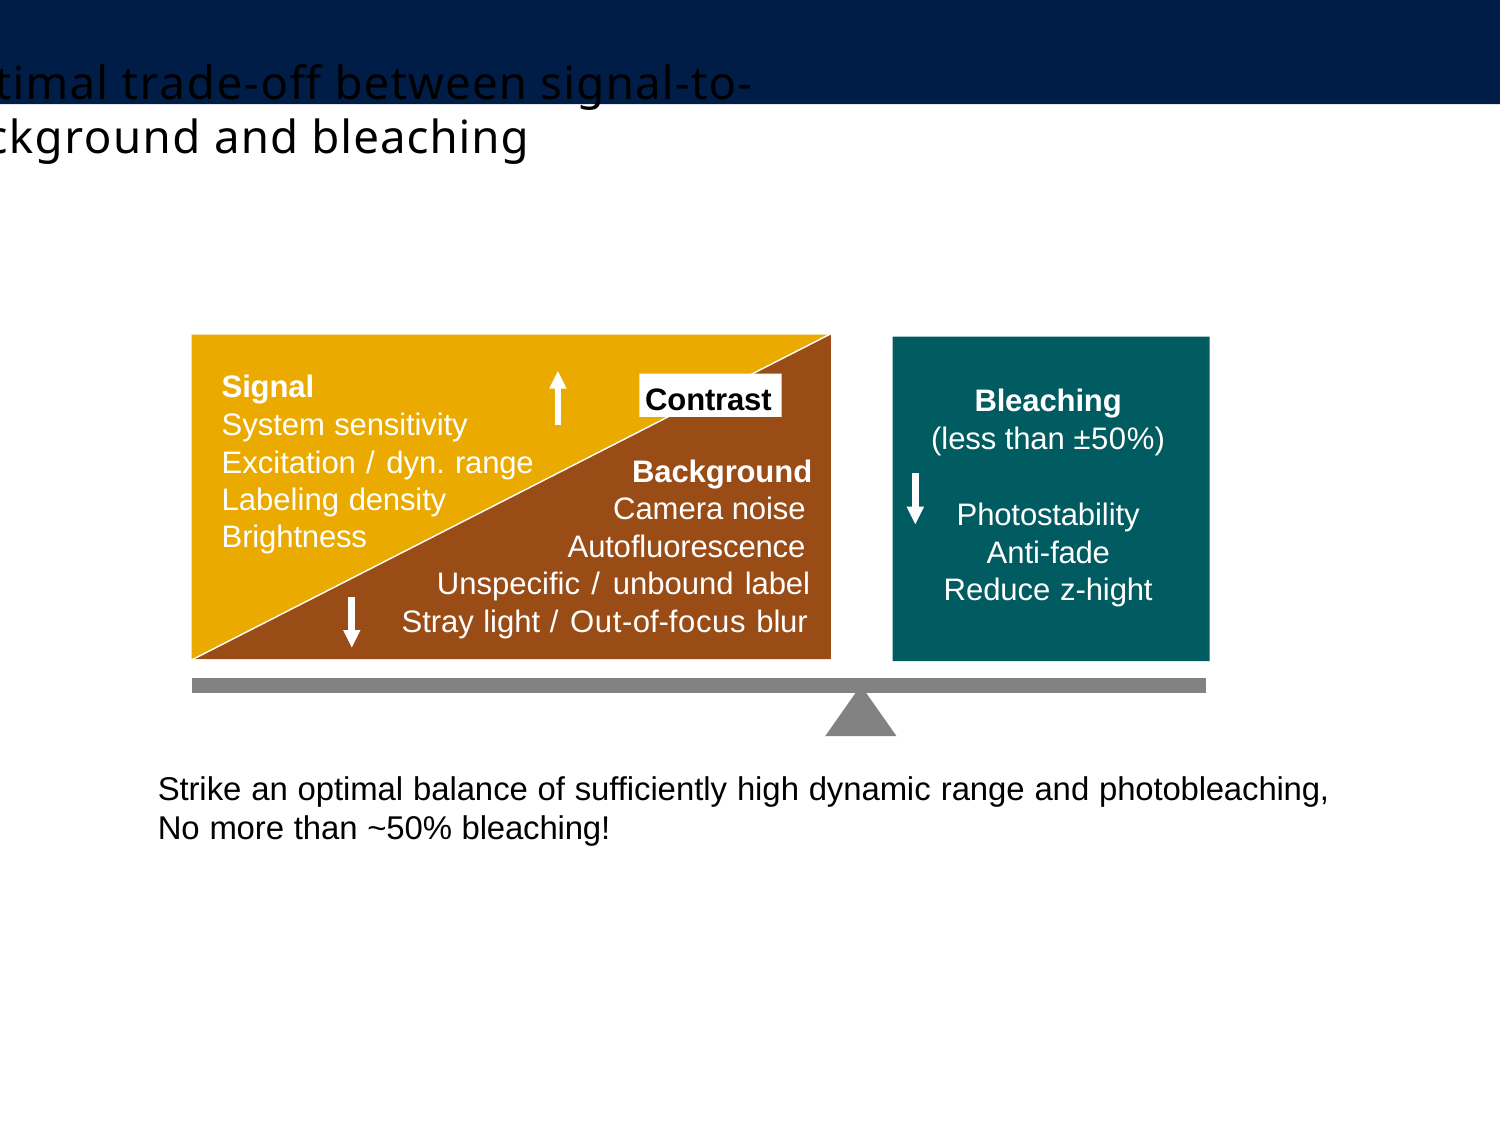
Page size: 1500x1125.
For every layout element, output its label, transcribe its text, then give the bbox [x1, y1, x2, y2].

title Optimal trade-off between signal-to-background and bleaching [0, 41, 880, 164]
text_box Strike an optimal balance of sufficiently high dynamic range and photobleaching, No more than ~50% bleaching! [156, 765, 1346, 847]
text_box Unspecific / unbound label [435, 562, 813, 600]
text_box [825, 693, 897, 737]
text_box Background Camera noise Autofluorescence [566, 449, 813, 562]
text_box [191, 334, 831, 660]
text_box Bleaching (less than ±50%) Photostability Anti-fade Reduce z-hight [892, 336, 1210, 608]
text_box [0, 0, 1500, 105]
text_box Contrast [639, 373, 782, 417]
text_box Signal System sensitivity Excitation / dyn. range Labeling density Brightness [220, 365, 537, 554]
text_box [906, 506, 925, 525]
text_box Stray light / Out-of-focus blur [400, 600, 813, 640]
text_box [892, 608, 1210, 662]
